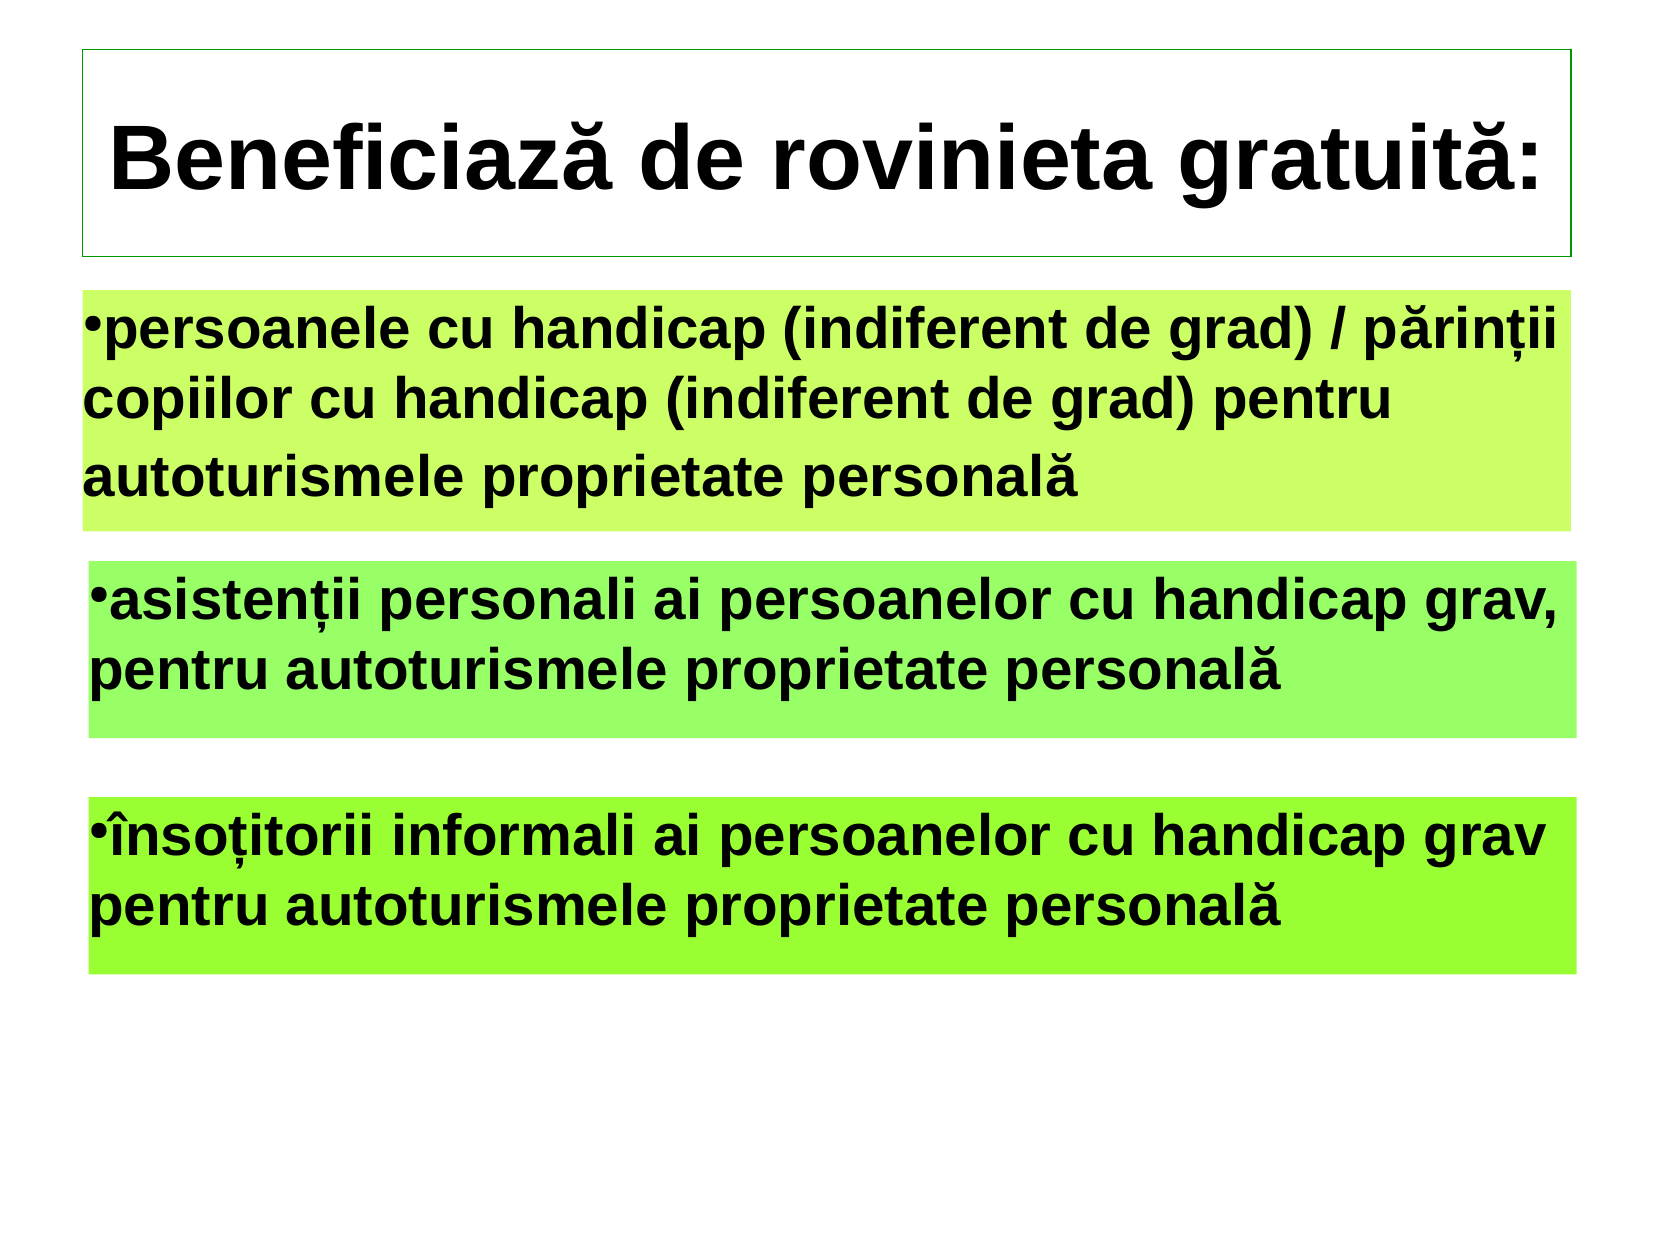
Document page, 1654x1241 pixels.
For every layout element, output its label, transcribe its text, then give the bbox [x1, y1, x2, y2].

list persoanele cu handicap (indiferent de grad) / părinții copiilor cu handicap (indiferent de grad) pentru autoturismele proprietate personală [82, 290, 1571, 532]
title Beneficiază de rovinieta gratuită: [82, 49, 1571, 257]
list însoțitorii informali ai persoanelor cu handicap grav pentru autoturismele proprietate personală [88, 797, 1577, 975]
list asistenții personali ai persoanelor cu handicap grav, pentru autoturismele proprietate personală [88, 561, 1577, 739]
